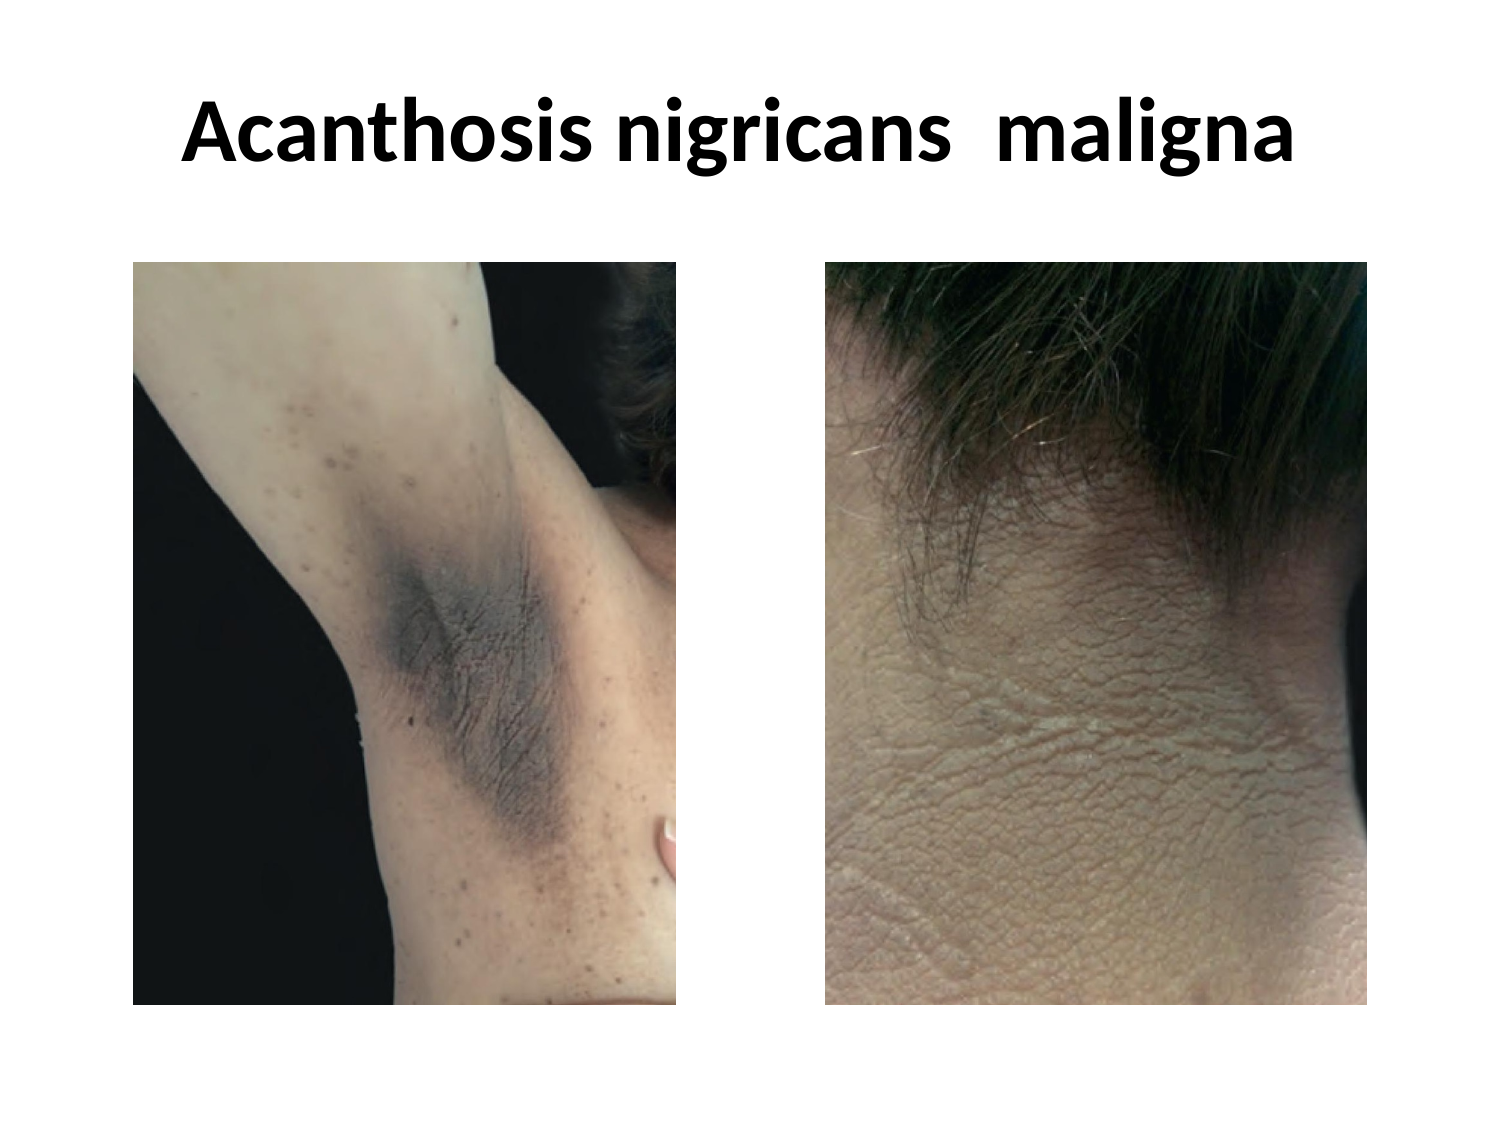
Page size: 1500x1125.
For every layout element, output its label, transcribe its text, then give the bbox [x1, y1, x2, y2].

picture [825, 262, 1367, 1005]
title Acanthosis nigricans maligna [75, 45, 1425, 233]
picture [133, 262, 676, 1005]
